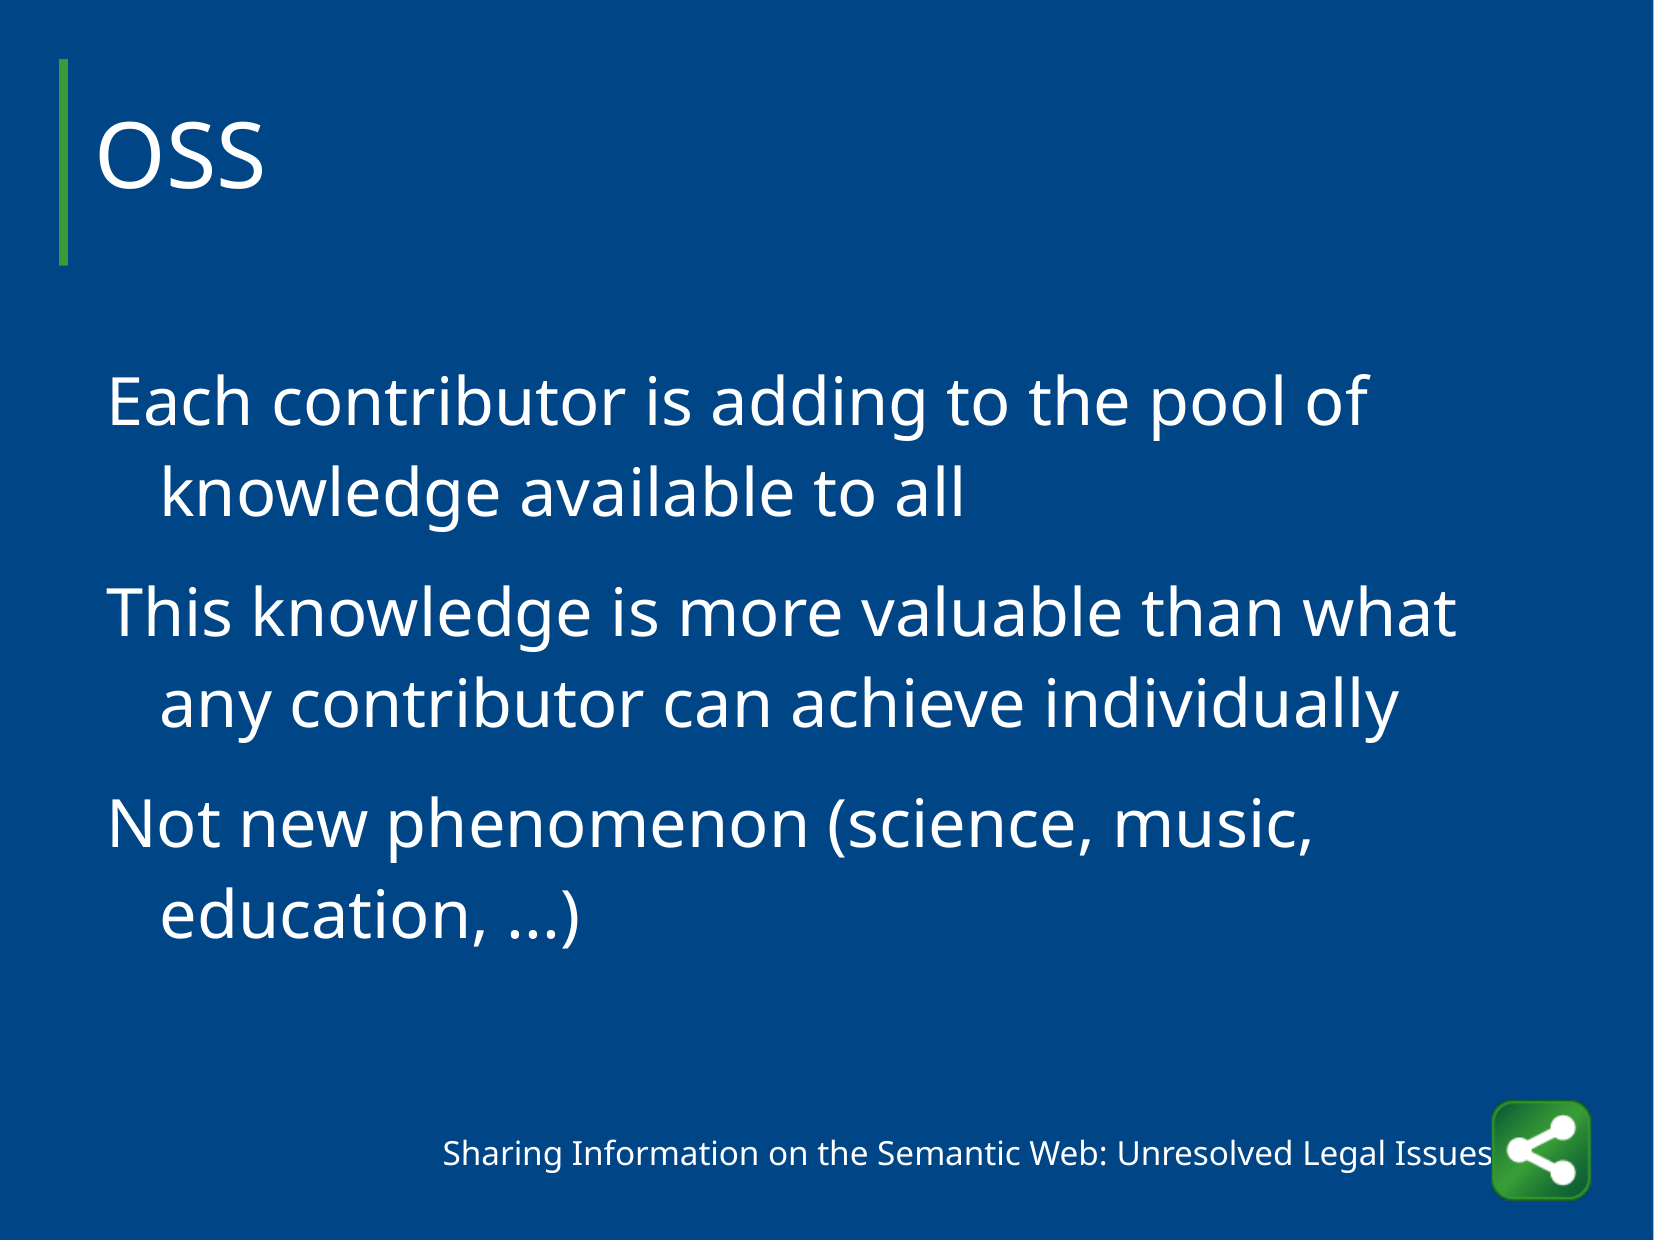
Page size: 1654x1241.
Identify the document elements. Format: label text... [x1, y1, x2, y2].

list Each contributor is adding to the pool of knowledge available to all This knowledge is more valuable than what any contributor can achieve individually Not new phenomenon (science, music, education, ...) [88, 354, 1577, 1078]
title OSS [94, 56, 1577, 250]
picture [1491, 1100, 1592, 1201]
